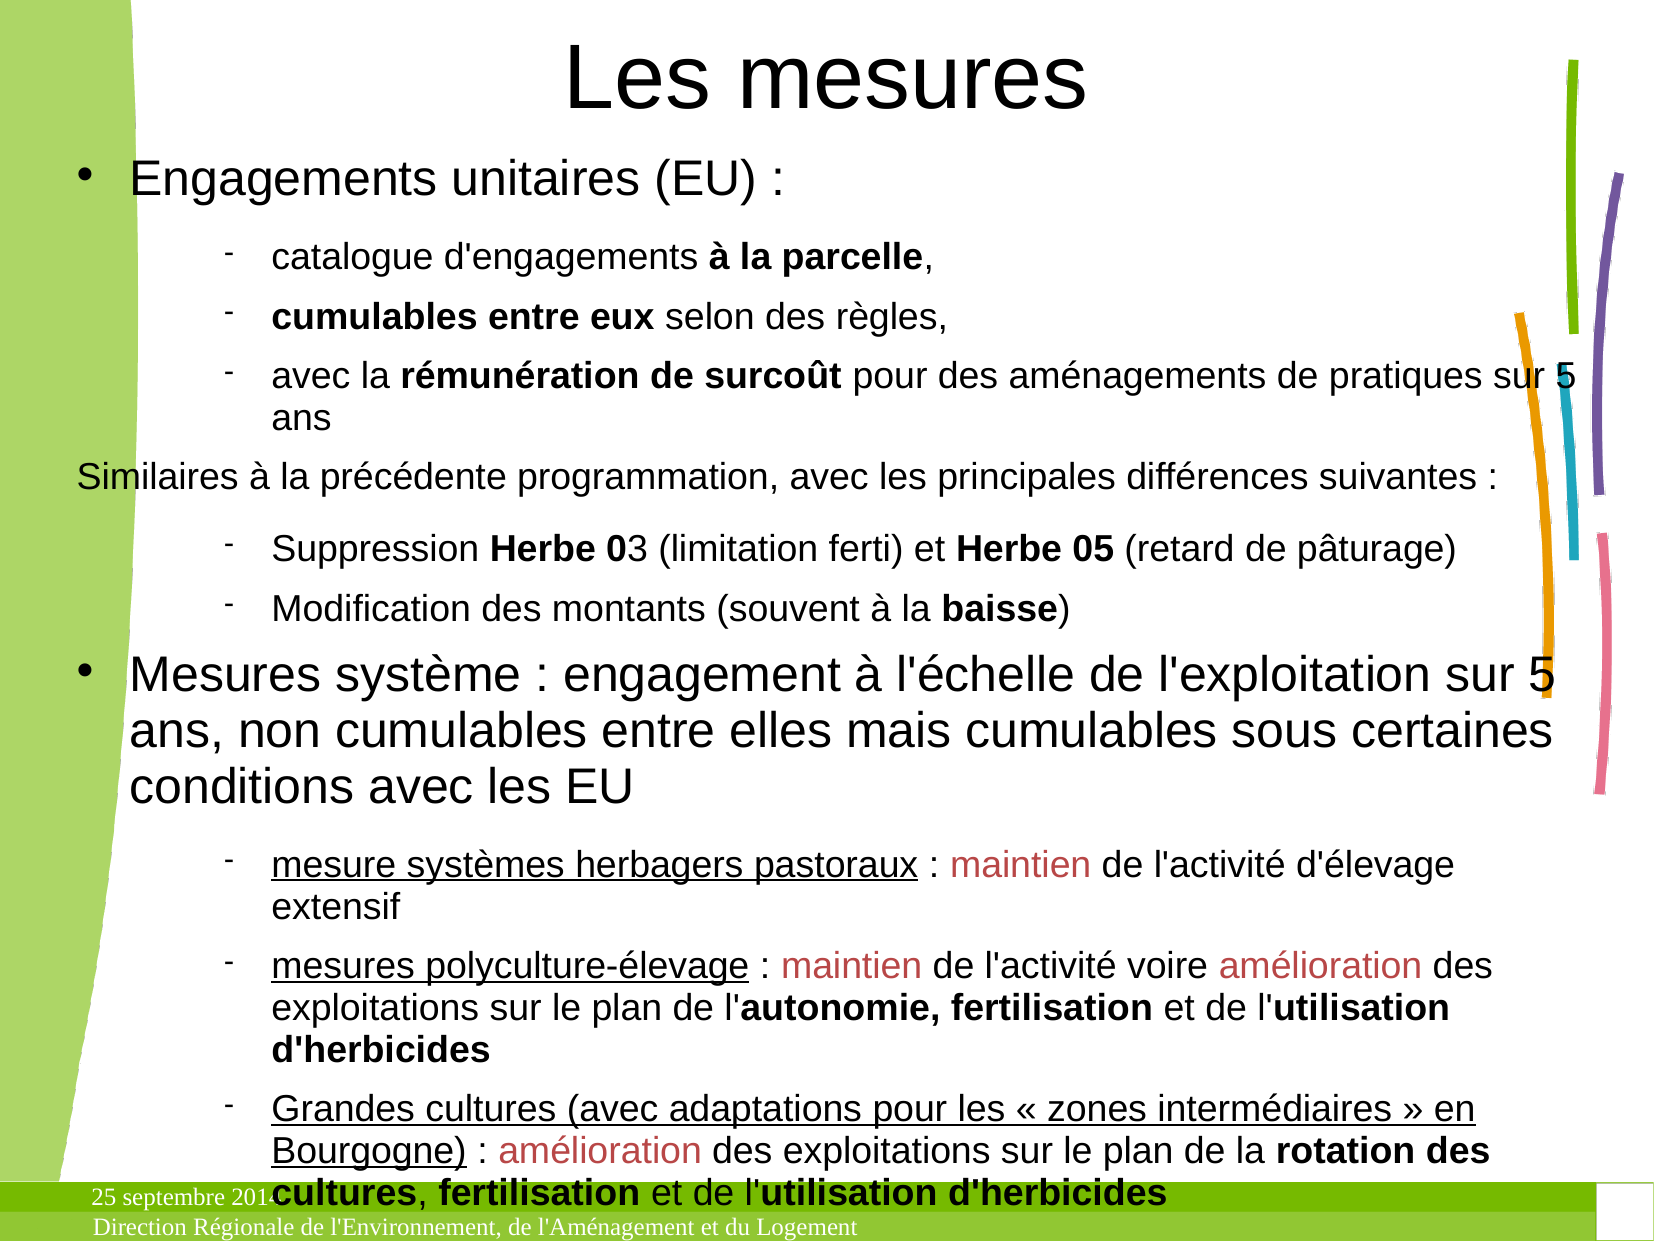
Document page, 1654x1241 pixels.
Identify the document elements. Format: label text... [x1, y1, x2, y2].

title Les mesures [82, 2, 1571, 147]
list Engagements unitaires (EU) : catalogue d'engagements à la parcelle, cumulables entre eux selon des règles, avec la rémunération de surcoût pour des aménagements de pratiques sur 5 ans Similaires à la précédente programmation, avec les principales différences suivantes : Suppression Herbe 03 (limitation ferti) et Herbe 05 (retard de pâturage) Modification des montants (souvent à la baisse) Mesures système : engagement à l'échelle de l'exploitation sur 5 ans, non cumulables entre elles mais cumulables sous certaines conditions avec les EU mesure systèmes herbagers pastoraux : maintien de l'activité d'élevage extensif mesures polyculture-élevage : maintien de l'activité voire amélioration des exploitations sur le plan de l'autonomie, fertilisation et de l'utilisation d'herbicides Grandes cultures (avec adaptations pour les « zones intermédiaires » en Bourgogne) : amélioration des exploitations sur le plan de la rotation des cultures, fertilisation et de l'utilisation d'herbicides [59, 147, 1595, 1241]
picture [0, 0, 1654, 1241]
